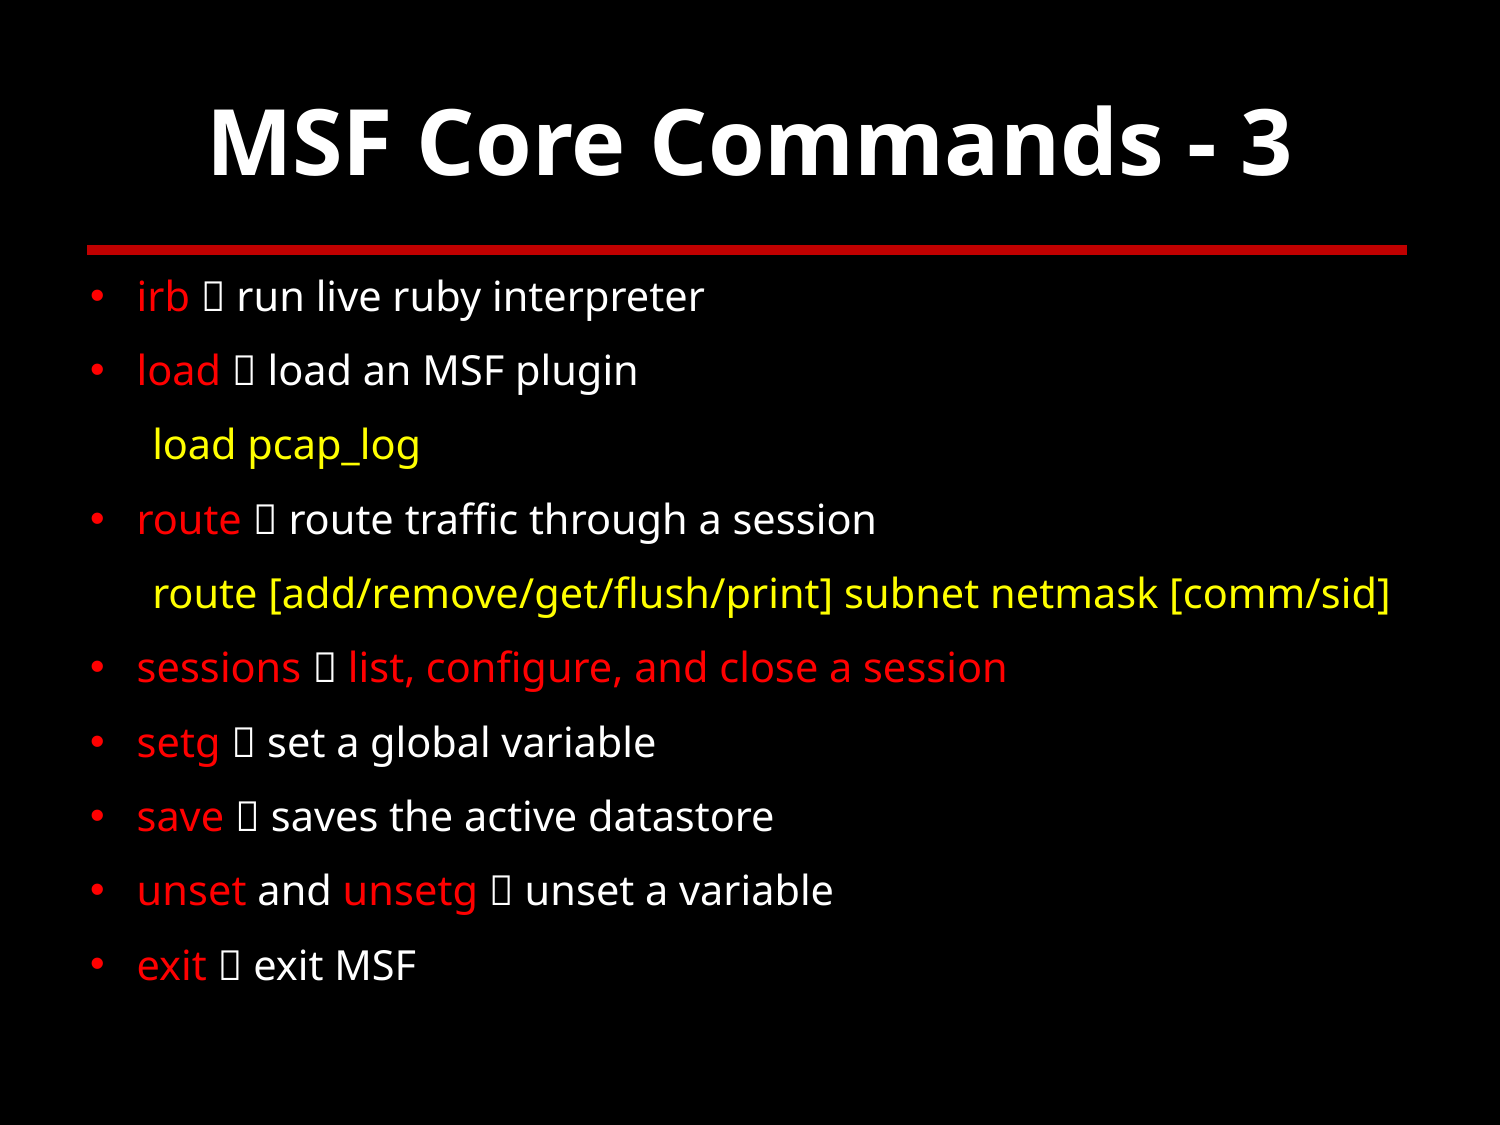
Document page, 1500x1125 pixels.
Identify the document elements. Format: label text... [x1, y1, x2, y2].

title MSF Core Commands - 3 [75, 45, 1425, 233]
list irb  run live ruby interpreter load  load an MSF plugin load pcap_log route  route traffic through a session route [add/remove/get/flush/print] subnet netmask [comm/sid] sessions  list, configure, and close a session setg  set a global variable save  saves the active datastore unset and unsetg  unset a variable exit  exit MSF [75, 262, 1425, 1005]
